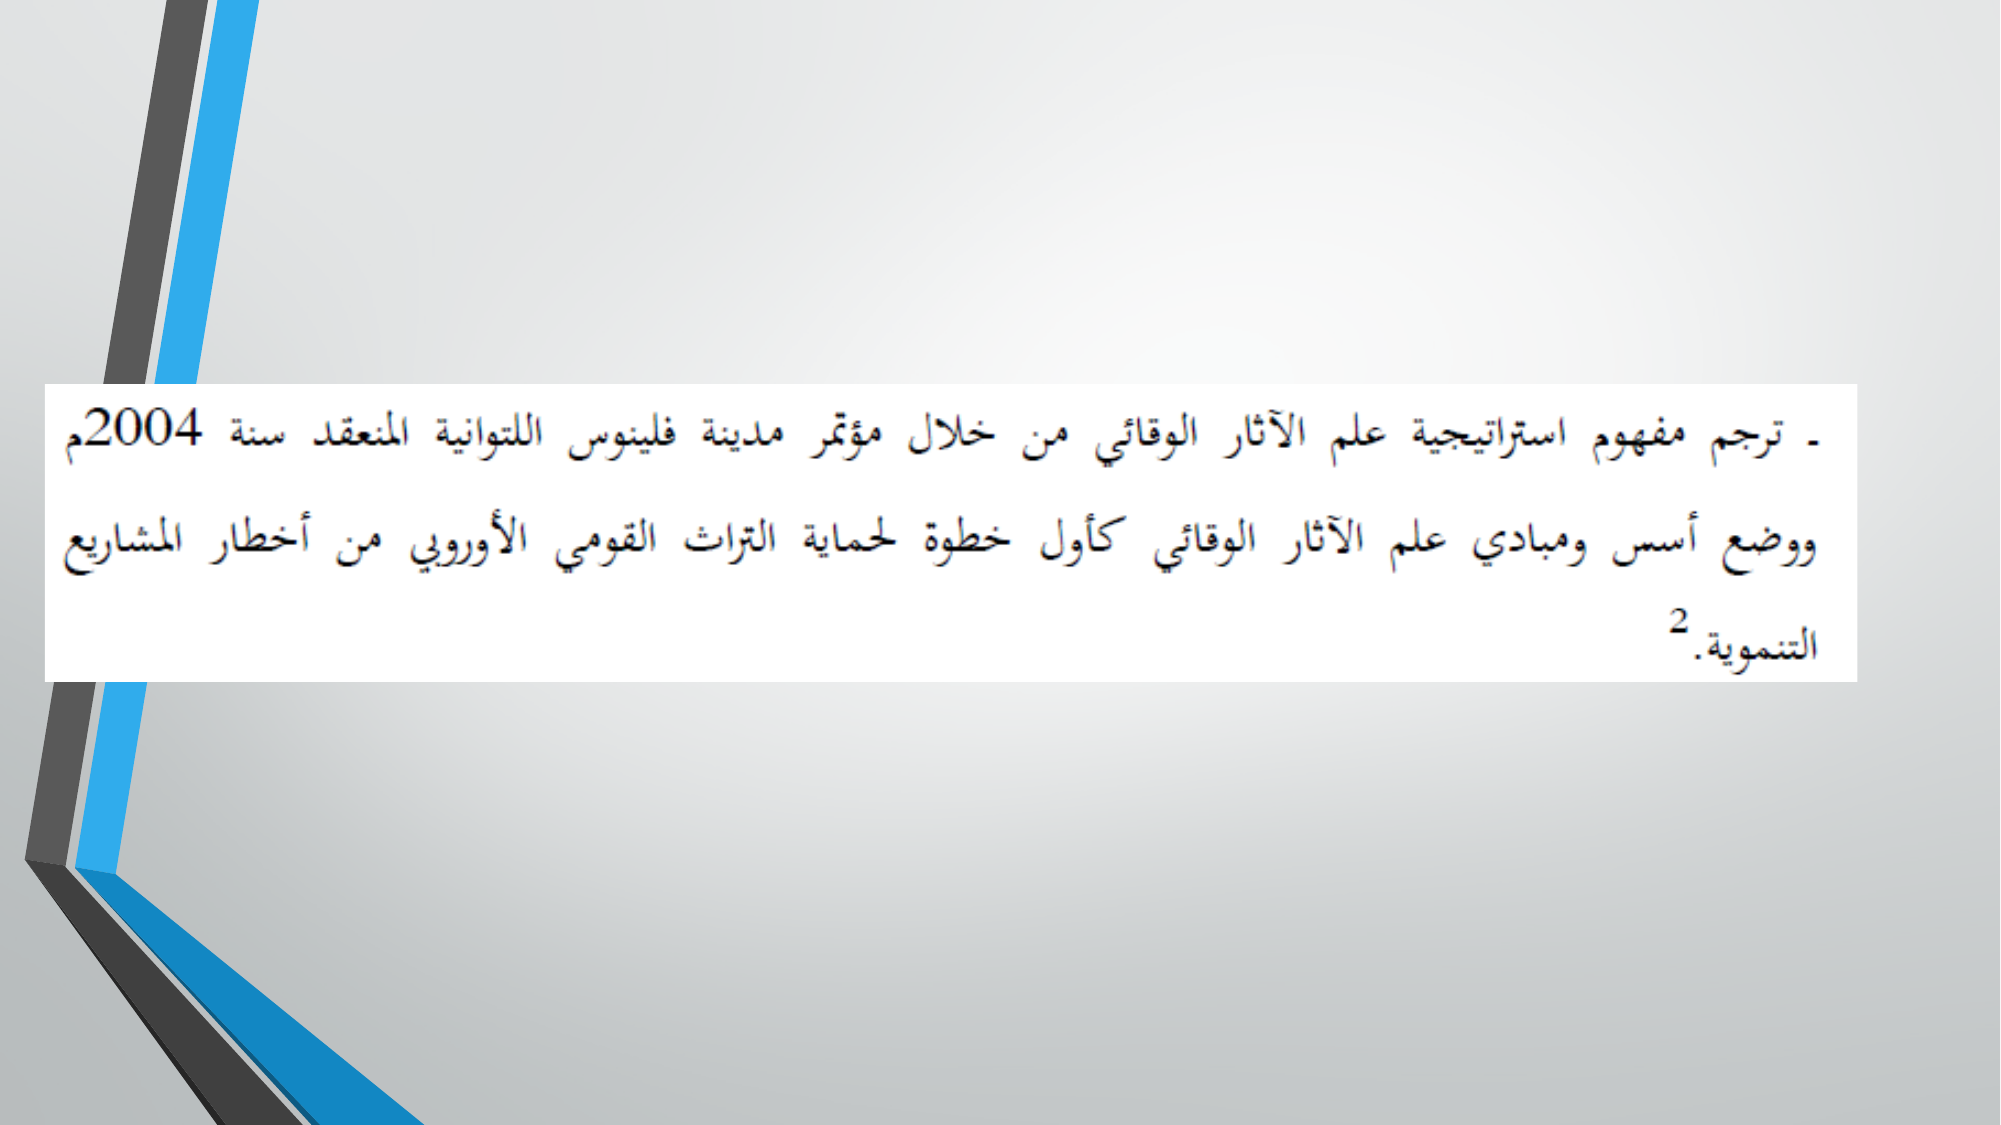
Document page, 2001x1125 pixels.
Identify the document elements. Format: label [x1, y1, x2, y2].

picture [44, 384, 1858, 682]
